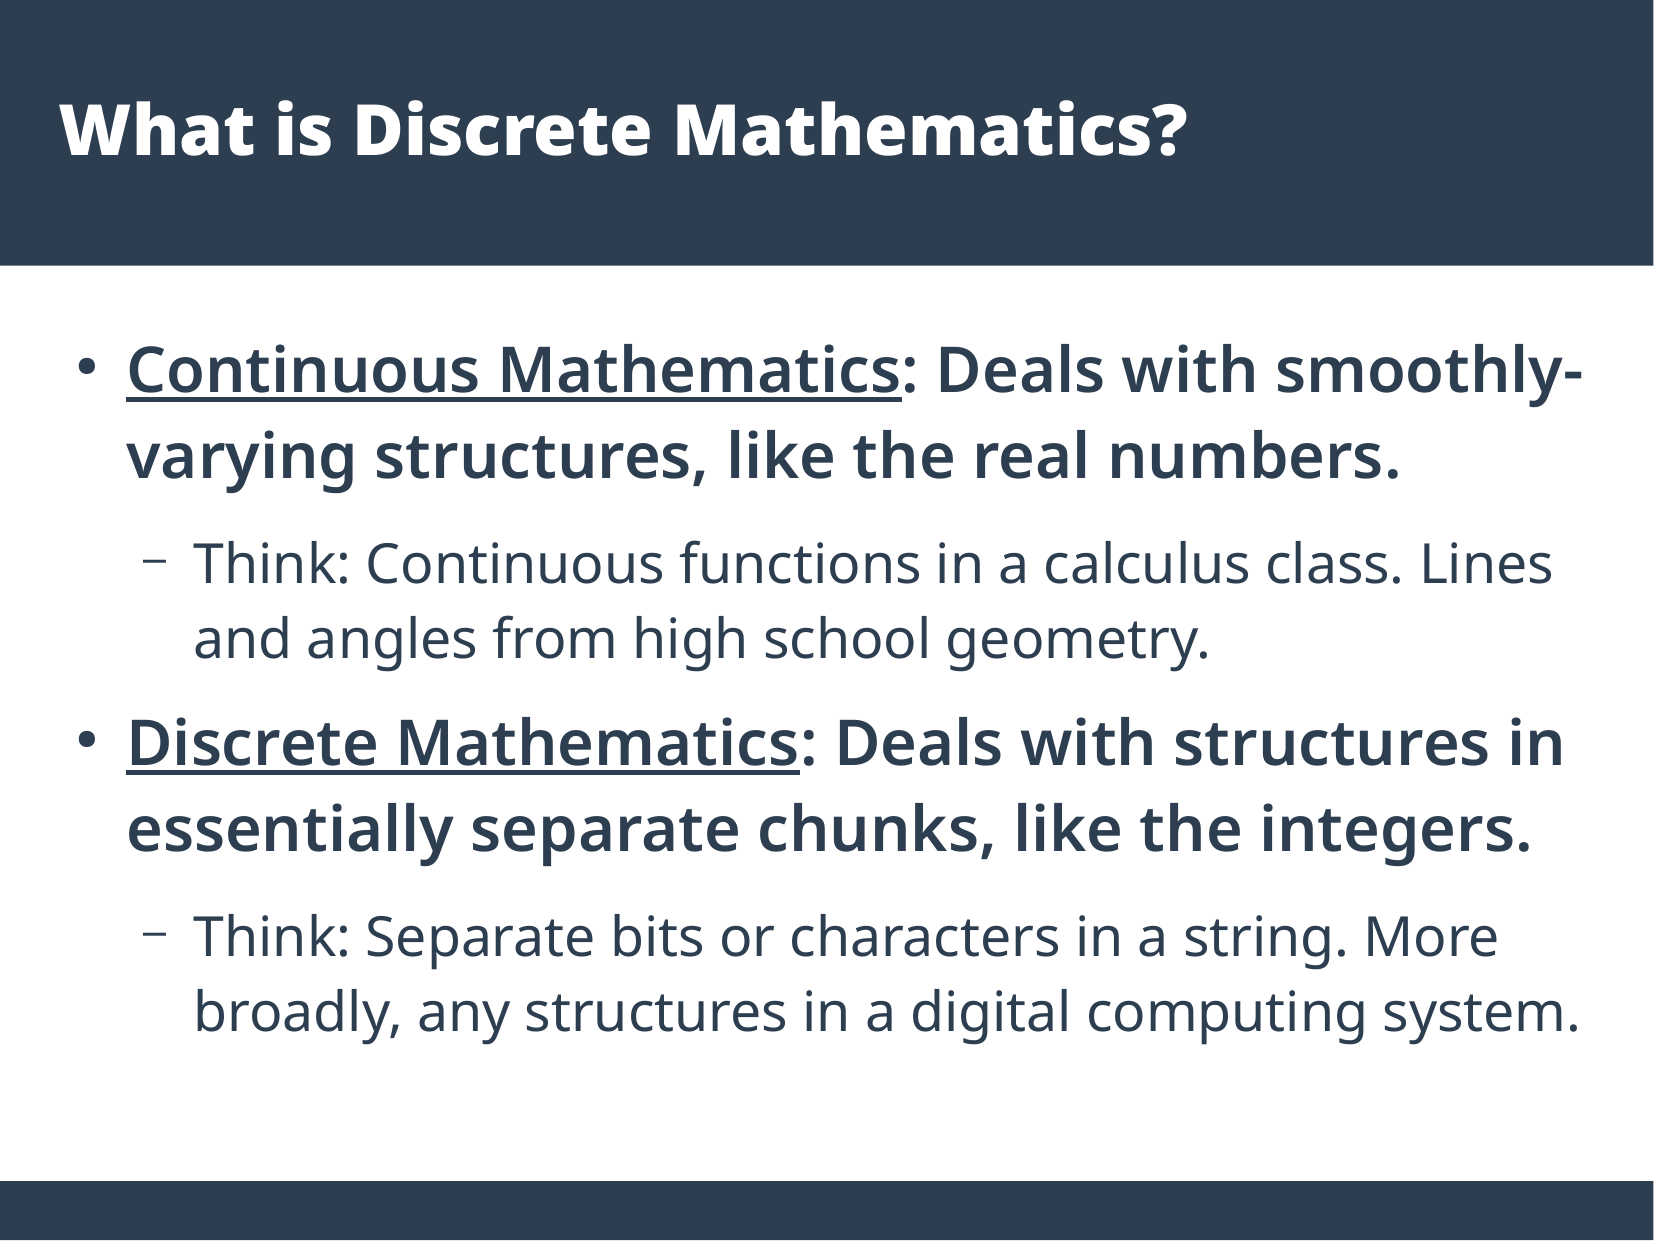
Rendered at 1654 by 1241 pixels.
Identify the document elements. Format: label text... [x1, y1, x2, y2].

list Continuous Mathematics: Deals with smoothly-varying structures, like the real numbers. Think: Continuous functions in a calculus class. Lines and angles from high school geometry. Discrete Mathematics: Deals with structures in essentially separate chunks, like the integers. Think: Separate bits or characters in a string. More broadly, any structures in a digital computing system. [59, 324, 1595, 1066]
title What is Discrete Mathematics? [59, 49, 1595, 207]
